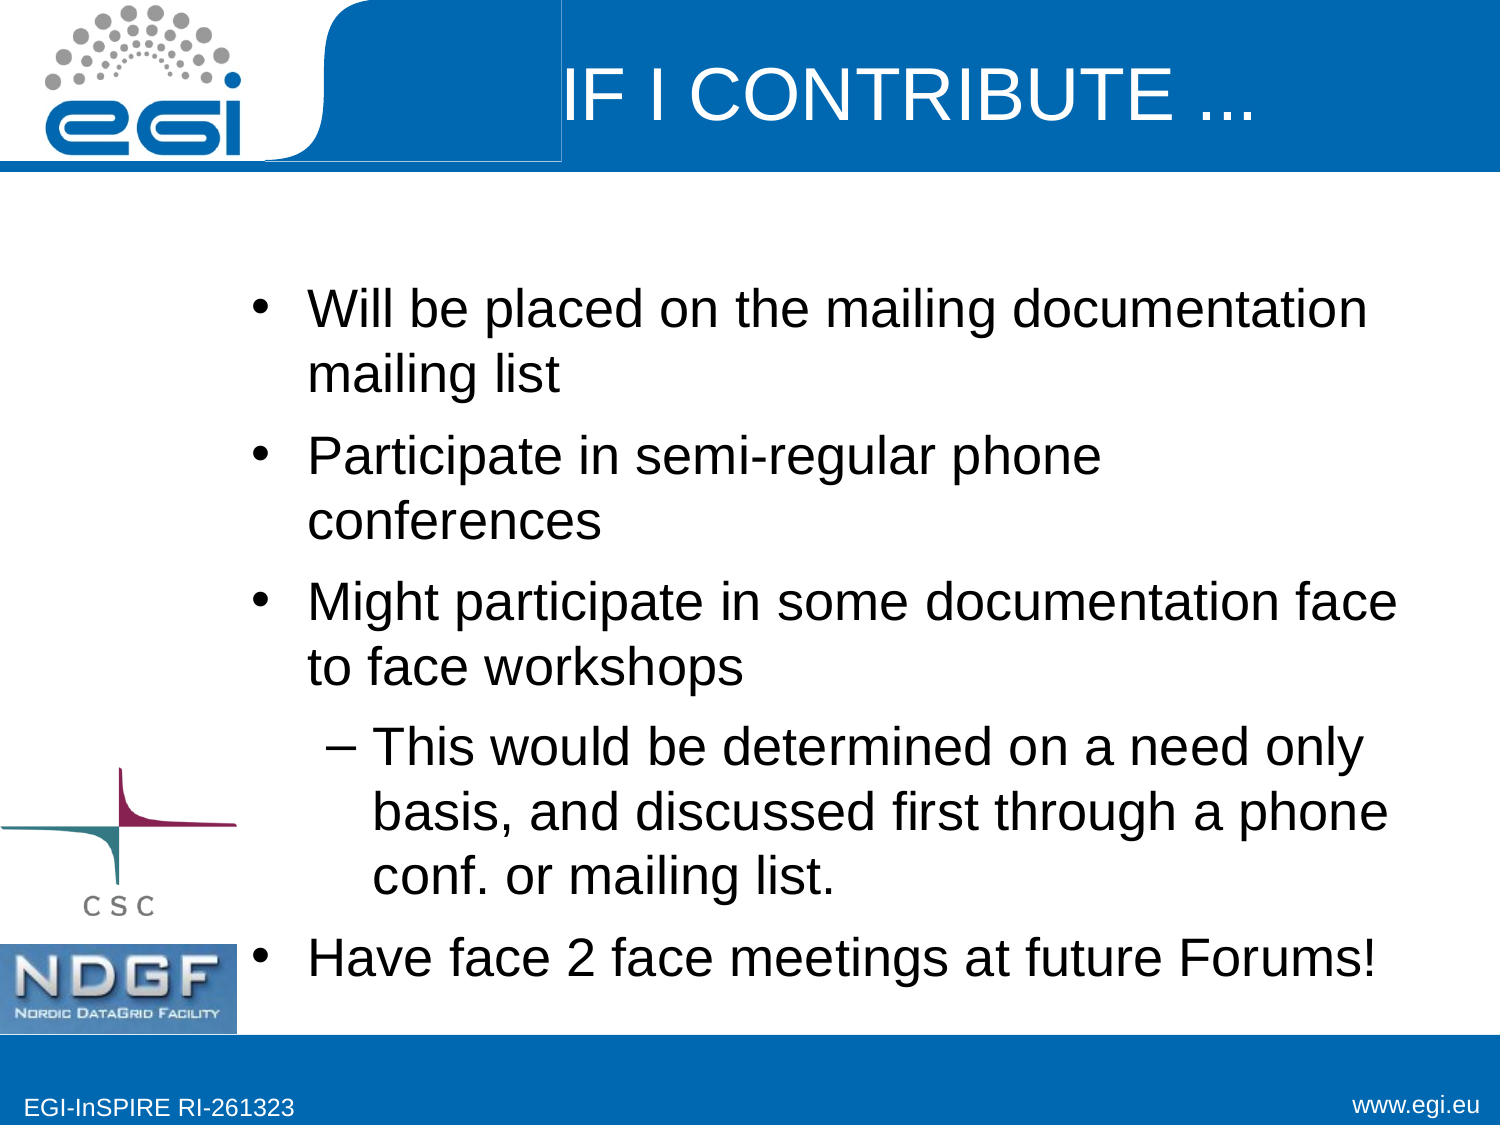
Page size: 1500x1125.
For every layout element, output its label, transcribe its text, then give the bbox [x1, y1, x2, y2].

picture [0, 767, 236, 916]
picture [0, 944, 237, 1034]
picture [0, 0, 265, 161]
list Will be placed on the mailing documentation mailing list Participate in semi-regular phone conferences Might participate in some documentation face to face workshops This would be determined on a need only basis, and discussed first through a phone conf. or mailing list. Have face 2 face meetings at future Forums! [236, 265, 1418, 1009]
title IF I CONTRIBUTE ... [348, 0, 1471, 208]
